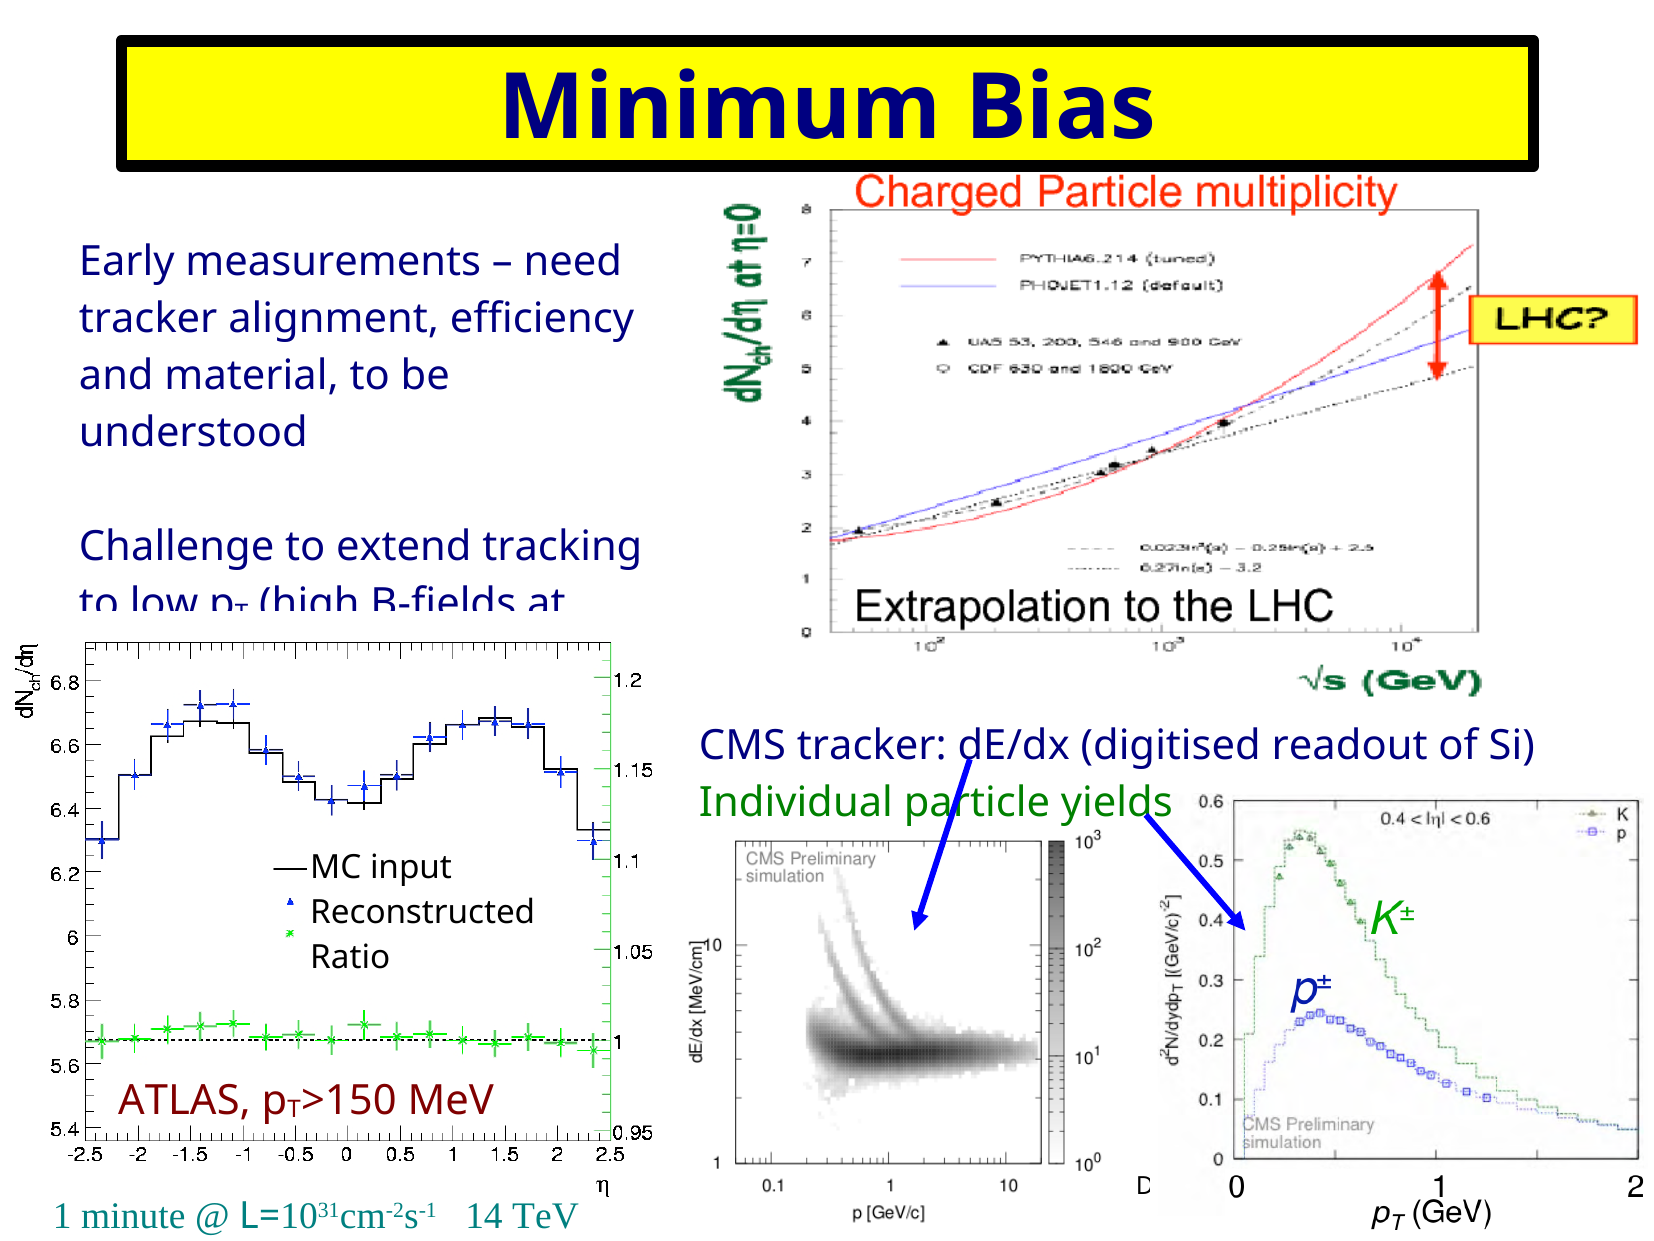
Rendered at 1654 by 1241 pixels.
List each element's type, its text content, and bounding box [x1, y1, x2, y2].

text_box CMS tracker: dE/dx (digitised readout of Si) Individual particle yields [699, 714, 1615, 834]
picture [712, 159, 1654, 698]
text_box ATLAS, pT>150 MeV [118, 1069, 623, 1132]
text_box 1 minute @ L=1031cm-2s-1 14 TeV [14, 1181, 618, 1241]
text_box Early measurements – need tracker alignment, efficiency and material, to be understood Challenge to extend tracking to low pT (high B-fields at LHC!) [78, 230, 680, 536]
picture [677, 804, 1113, 1241]
text_box MC input Reconstructed Ratio [310, 842, 568, 959]
picture [0, 611, 656, 1241]
picture [1150, 793, 1654, 1241]
title Minimum Bias [121, 49, 1534, 158]
